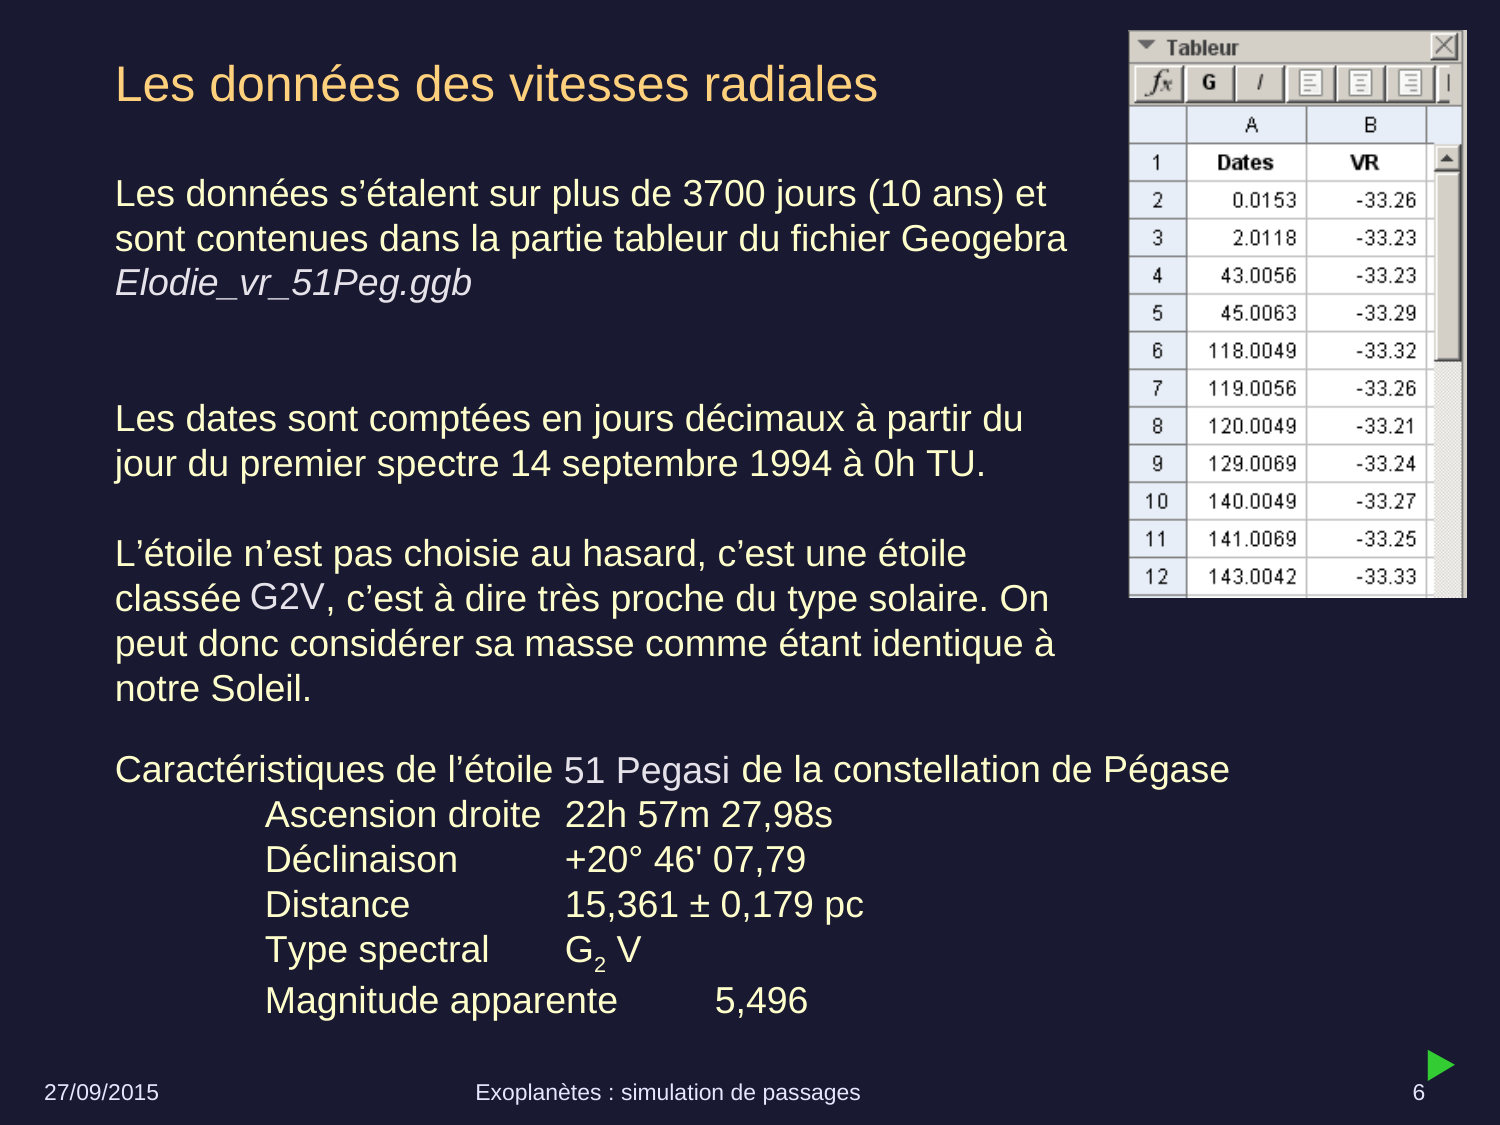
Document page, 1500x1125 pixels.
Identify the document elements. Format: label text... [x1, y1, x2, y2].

text_box G2V [235, 564, 340, 625]
text_box Les données s’étalent sur plus de 3700 jours (10 ans) et sont contenues dans la partie tableur du fichier Geogebra Les dates sont comptées en jours décimaux à partir du jour du premier spectre 14 septembre 1994 à 0h TU. L’étoile n’est pas choisie au hasard, c’est une étoile classée , c’est à dire très proche du type solaire. On peut donc considérer sa masse comme étant identique à notre Soleil. [100, 160, 1093, 717]
text_box Les données des vitesses radiales [100, 44, 894, 120]
picture [1128, 30, 1467, 598]
text_box  [1409, 1034, 1475, 1096]
text_box Elodie_vr_51Peg.ggb [100, 250, 488, 312]
text_box Caractéristiques de l’étoile de la constellation de Pégase Ascension droite 22h 57m 27,98s Déclinaison +20° 46' 07,79 Distance 15,361 ± 0,179 pc Type spectral G2 V Magnitude apparente 5,496 [100, 737, 1294, 1030]
text_box 51 Pegasi [549, 738, 746, 799]
